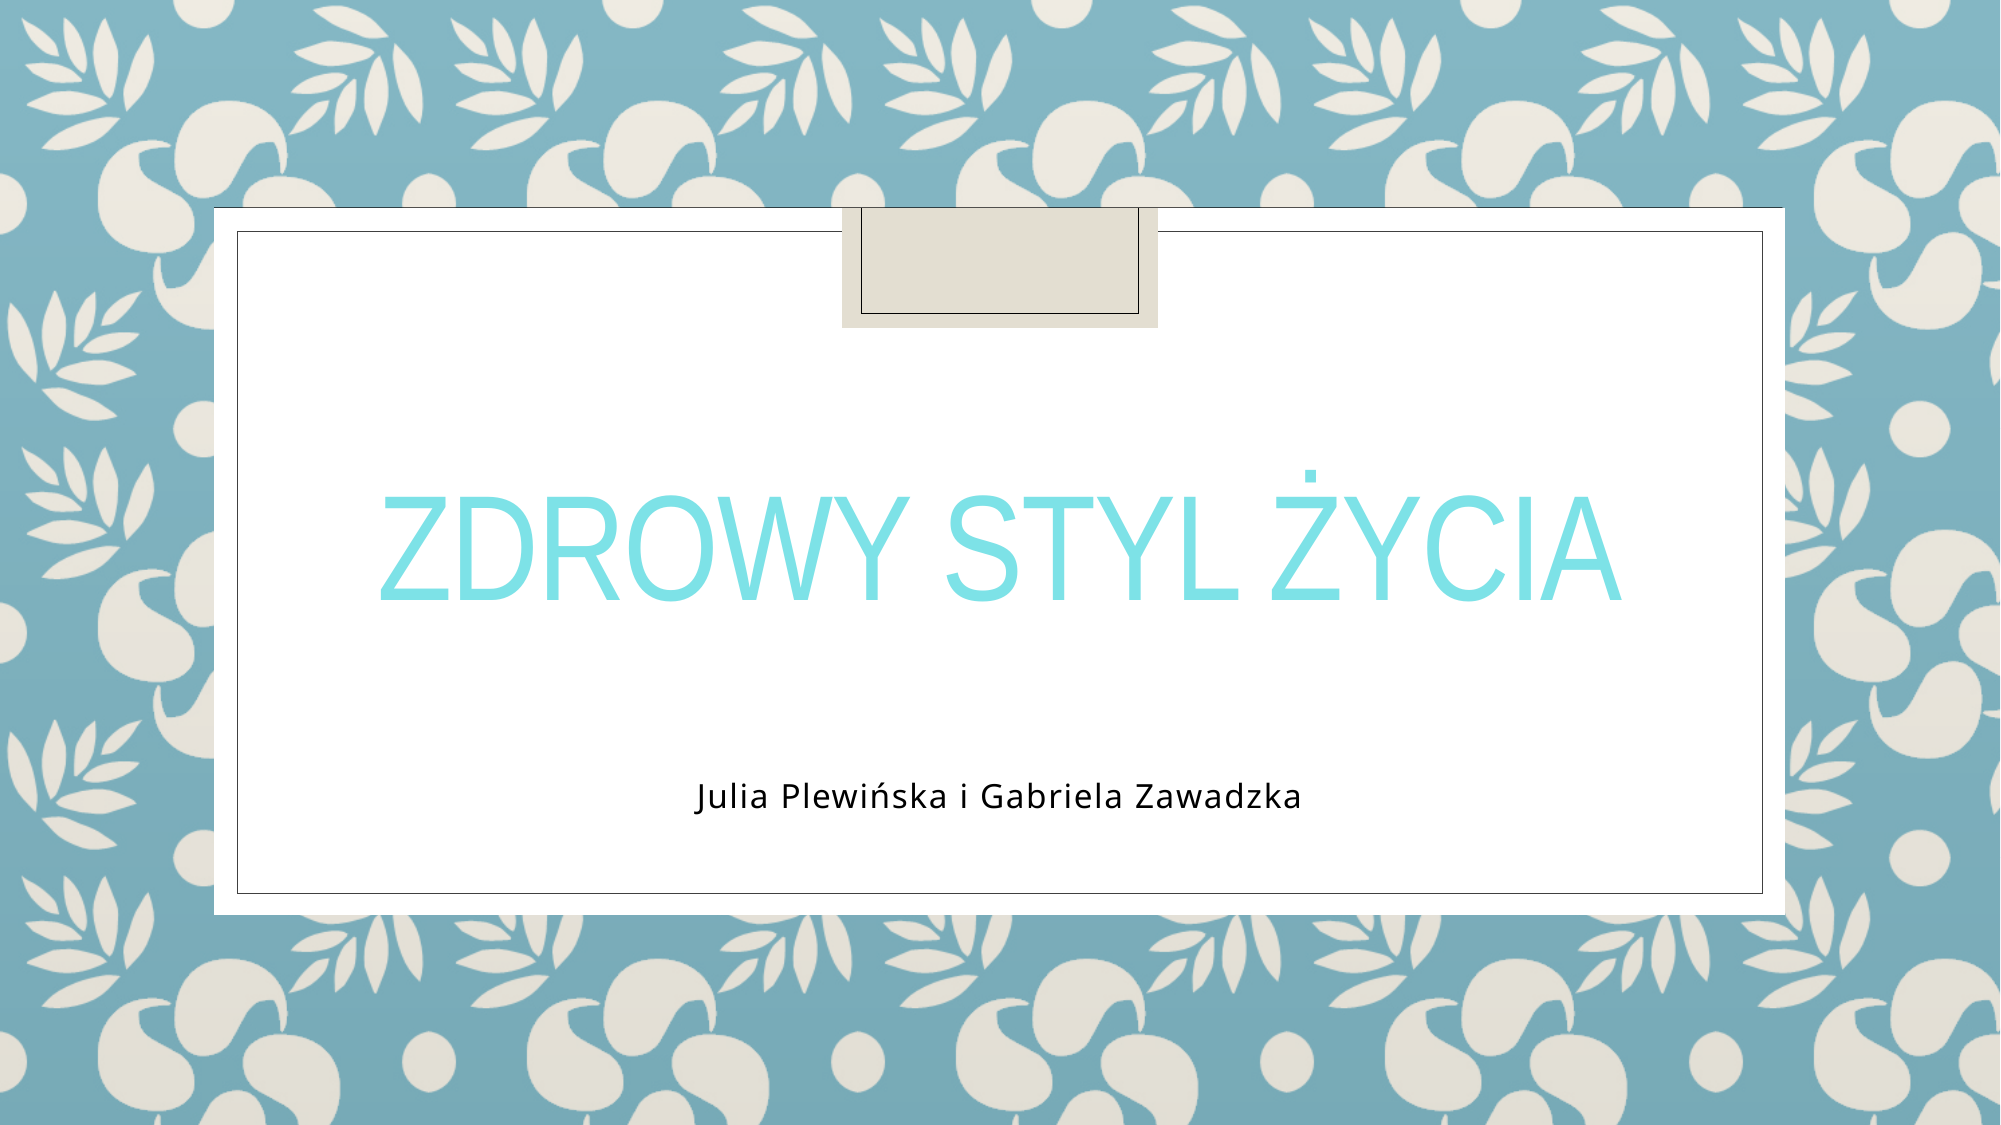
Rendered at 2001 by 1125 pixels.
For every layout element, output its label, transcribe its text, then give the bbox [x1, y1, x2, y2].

title Zdrowy Styl Życia [256, 343, 1744, 768]
subtitle Julia Plewińska i Gabriela Zawadzka [256, 768, 1745, 844]
